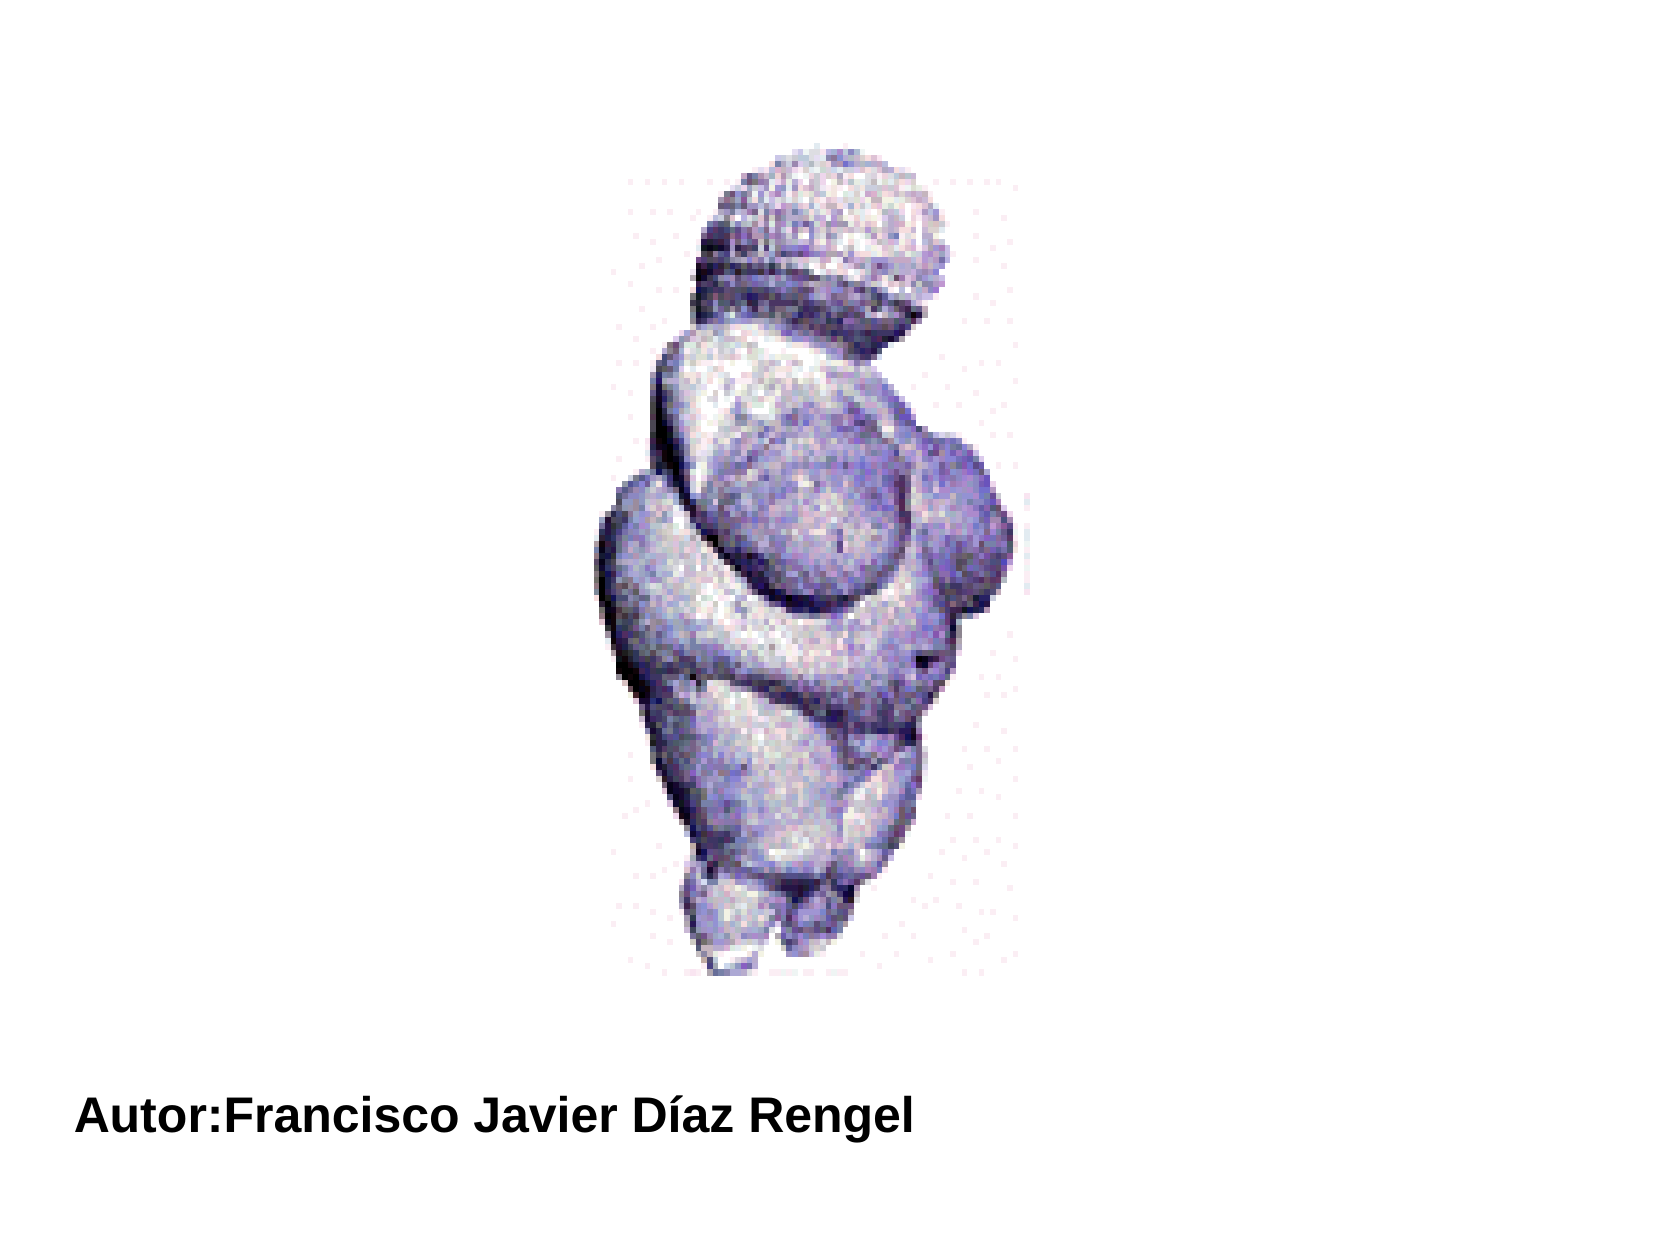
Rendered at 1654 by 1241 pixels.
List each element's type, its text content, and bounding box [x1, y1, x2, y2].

picture [583, 131, 1030, 976]
text_box Autor:Francisco Javier Díaz Rengel [59, 1079, 931, 1152]
